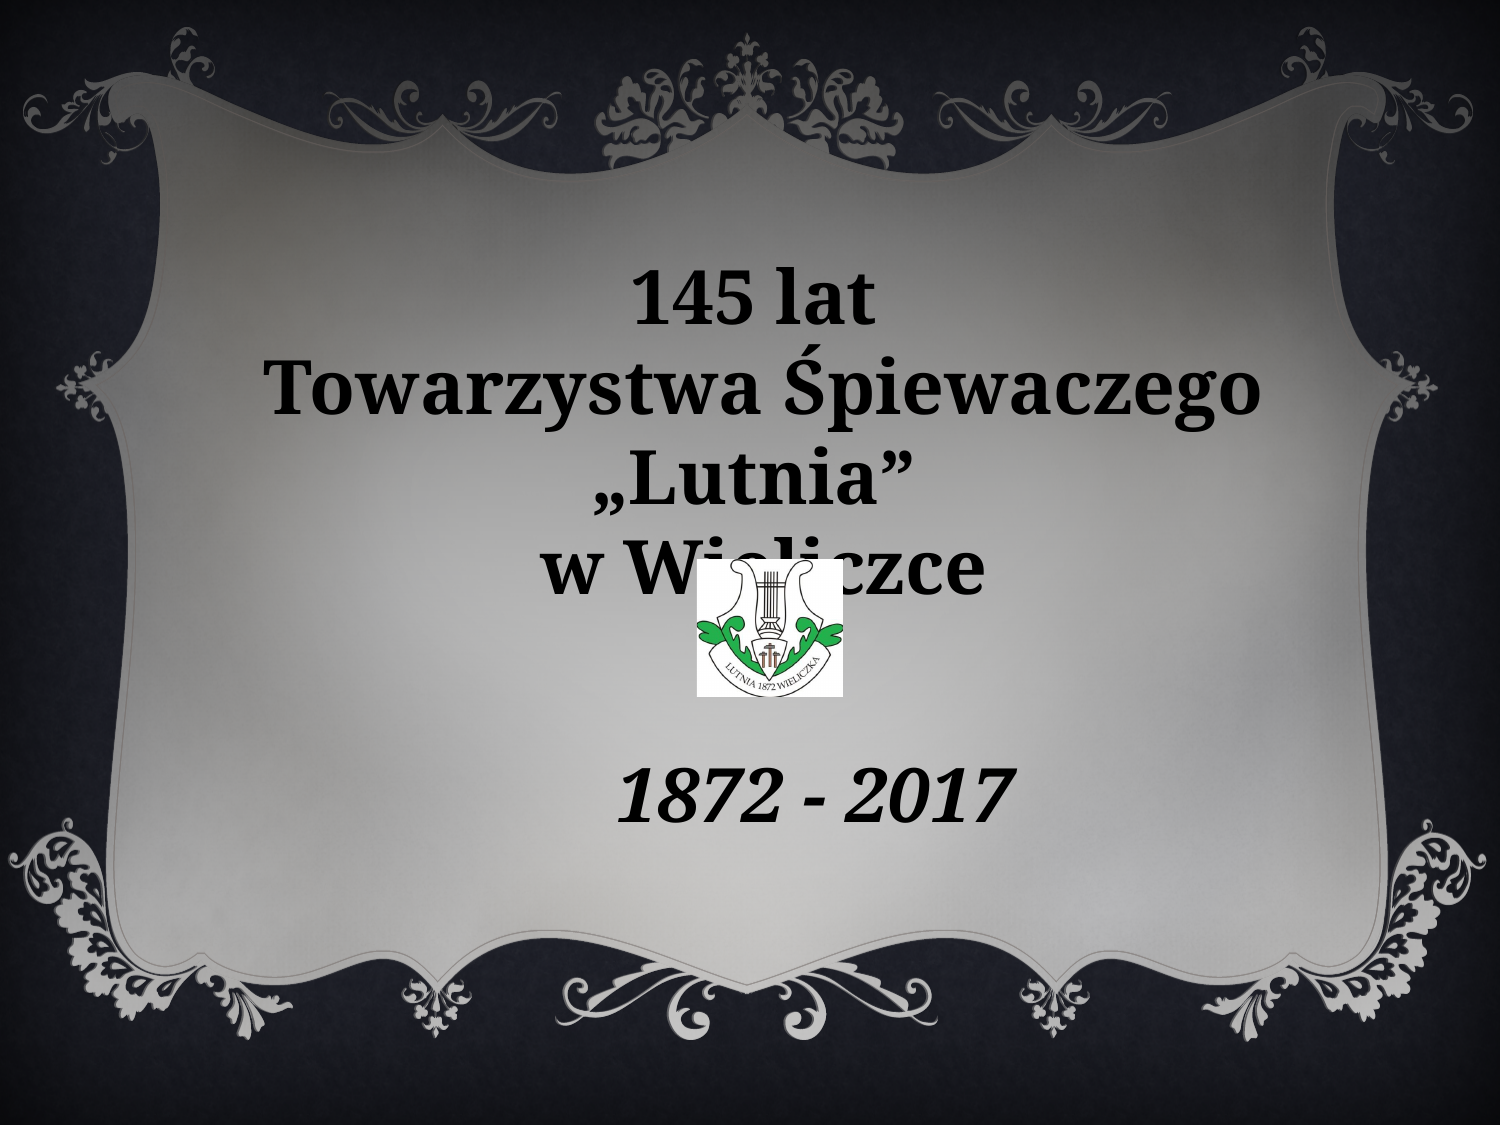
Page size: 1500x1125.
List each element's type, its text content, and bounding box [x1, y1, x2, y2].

subtitle 1872 - 2017 [561, 739, 1069, 941]
title 145 lat Towarzystwa Śpiewaczego „Lutnia” w Wieliczce [143, 242, 1385, 715]
picture [0, 0, 1500, 1125]
